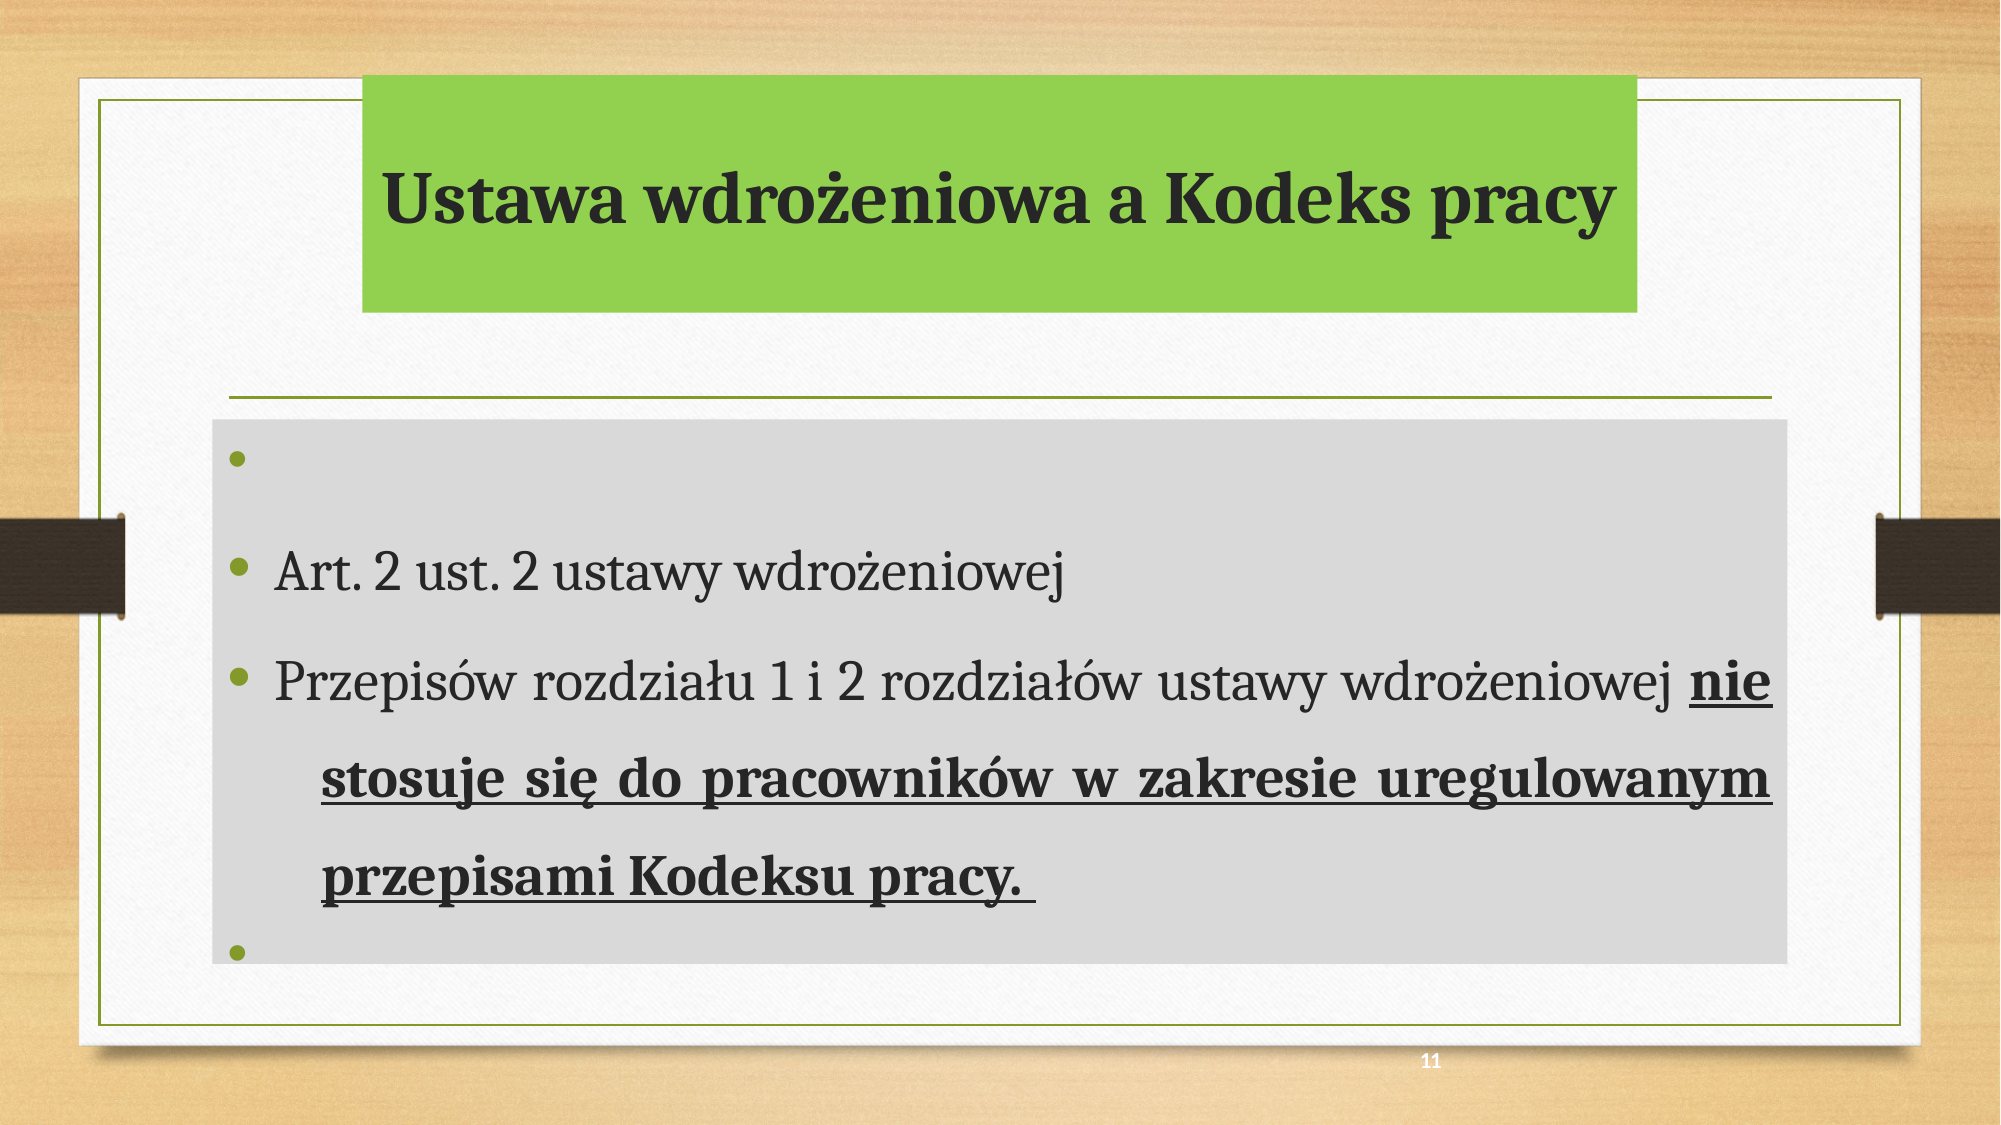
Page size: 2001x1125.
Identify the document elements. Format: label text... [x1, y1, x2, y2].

list Art. 2 ust. 2 ustawy wdrożeniowej Przepisów rozdziału 1 i 2 rozdziałów ustawy wdrożeniowej nie stosuje się do pracowników w zakresie uregulowanym przepisami Kodeksu pracy. [212, 419, 1788, 964]
text_box [1391, 1028, 1471, 1089]
title Ustawa wdrożeniowa a Kodeks pracy [362, 75, 1638, 313]
